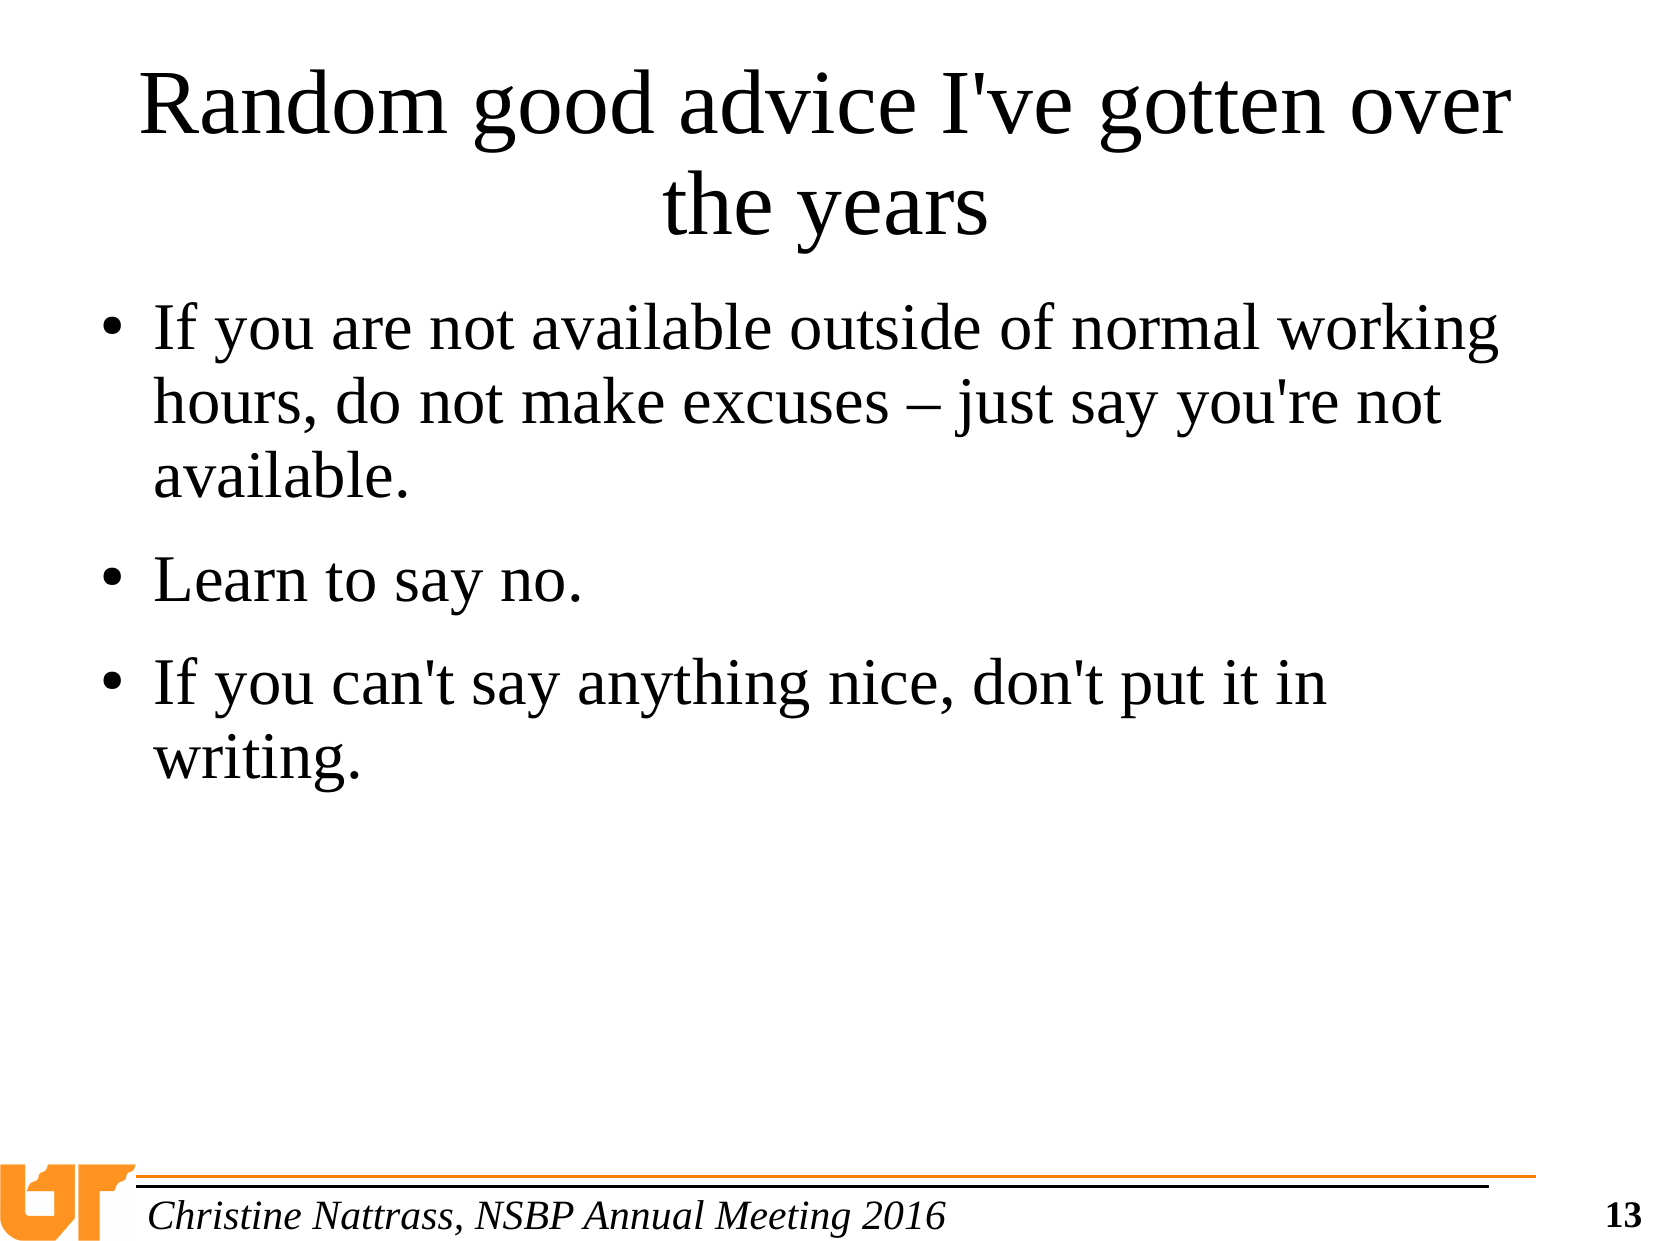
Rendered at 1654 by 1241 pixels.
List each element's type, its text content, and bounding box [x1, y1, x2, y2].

title Random good advice I've gotten over the years [82, 49, 1571, 257]
list If you are not available outside of normal working hours, do not make excuses – just say you're not available. Learn to say no. If you can't say anything nice, don't put it in writing. [82, 290, 1538, 1010]
picture [0, 1164, 136, 1241]
